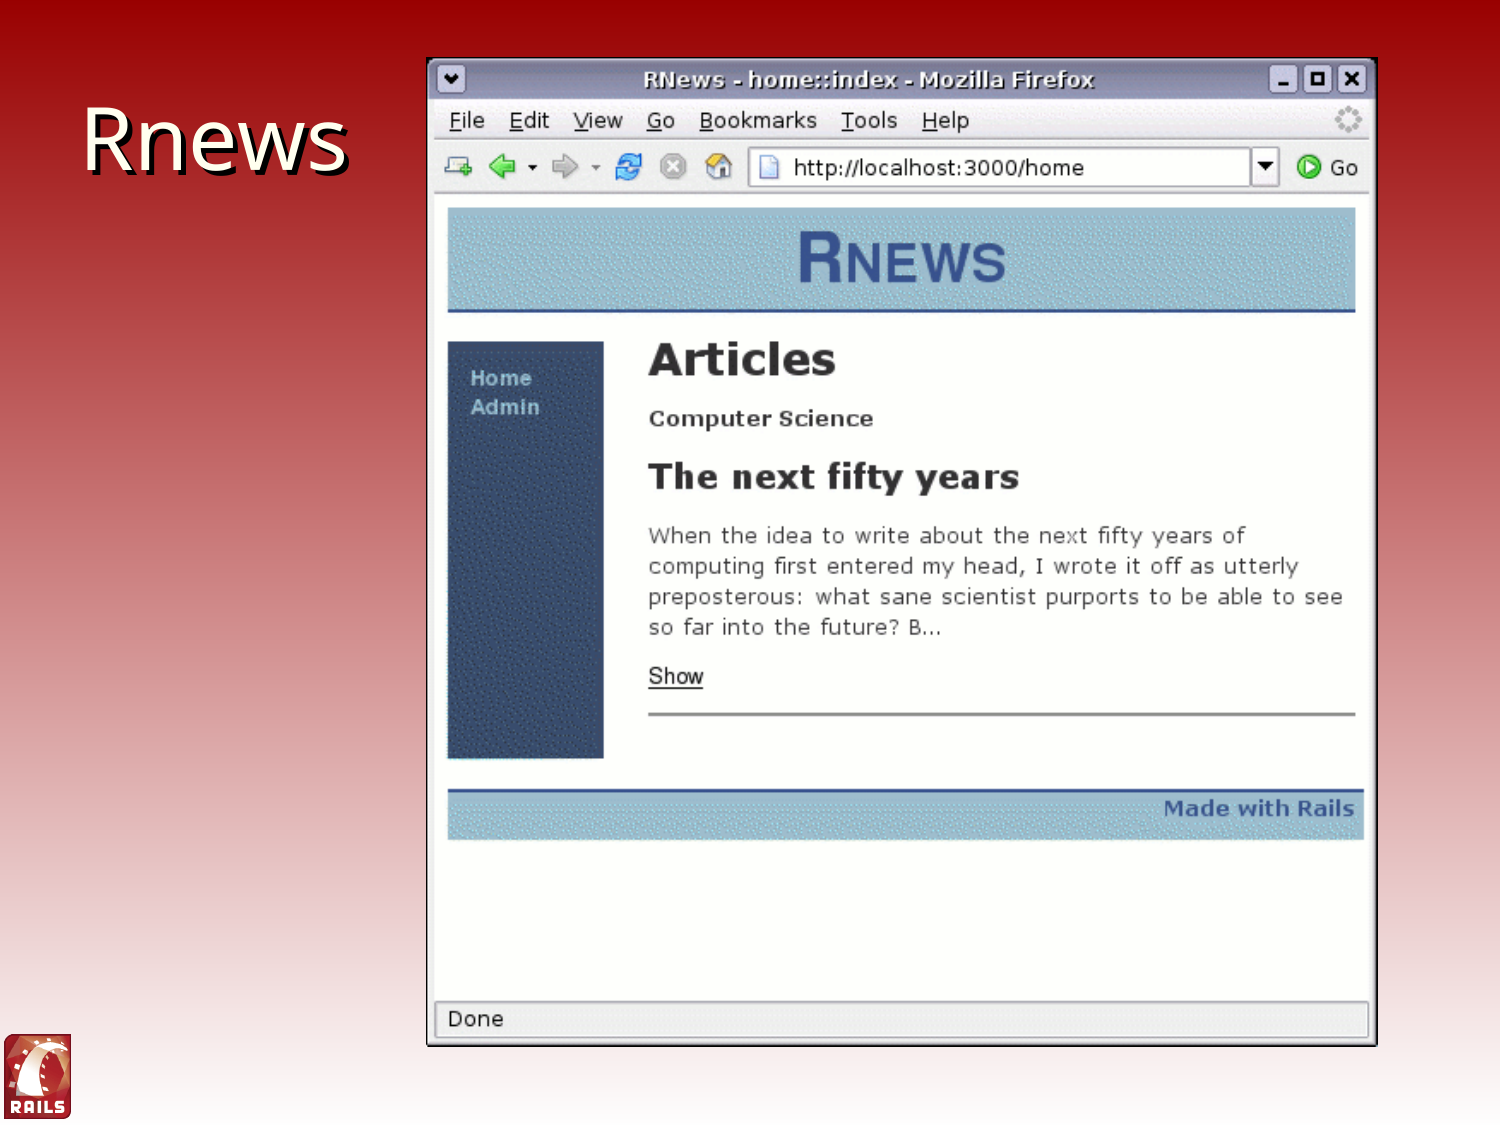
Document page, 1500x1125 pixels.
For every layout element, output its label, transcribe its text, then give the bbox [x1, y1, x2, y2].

picture [4, 1034, 71, 1119]
title Rnews [64, 43, 1318, 232]
picture [426, 57, 1378, 1047]
